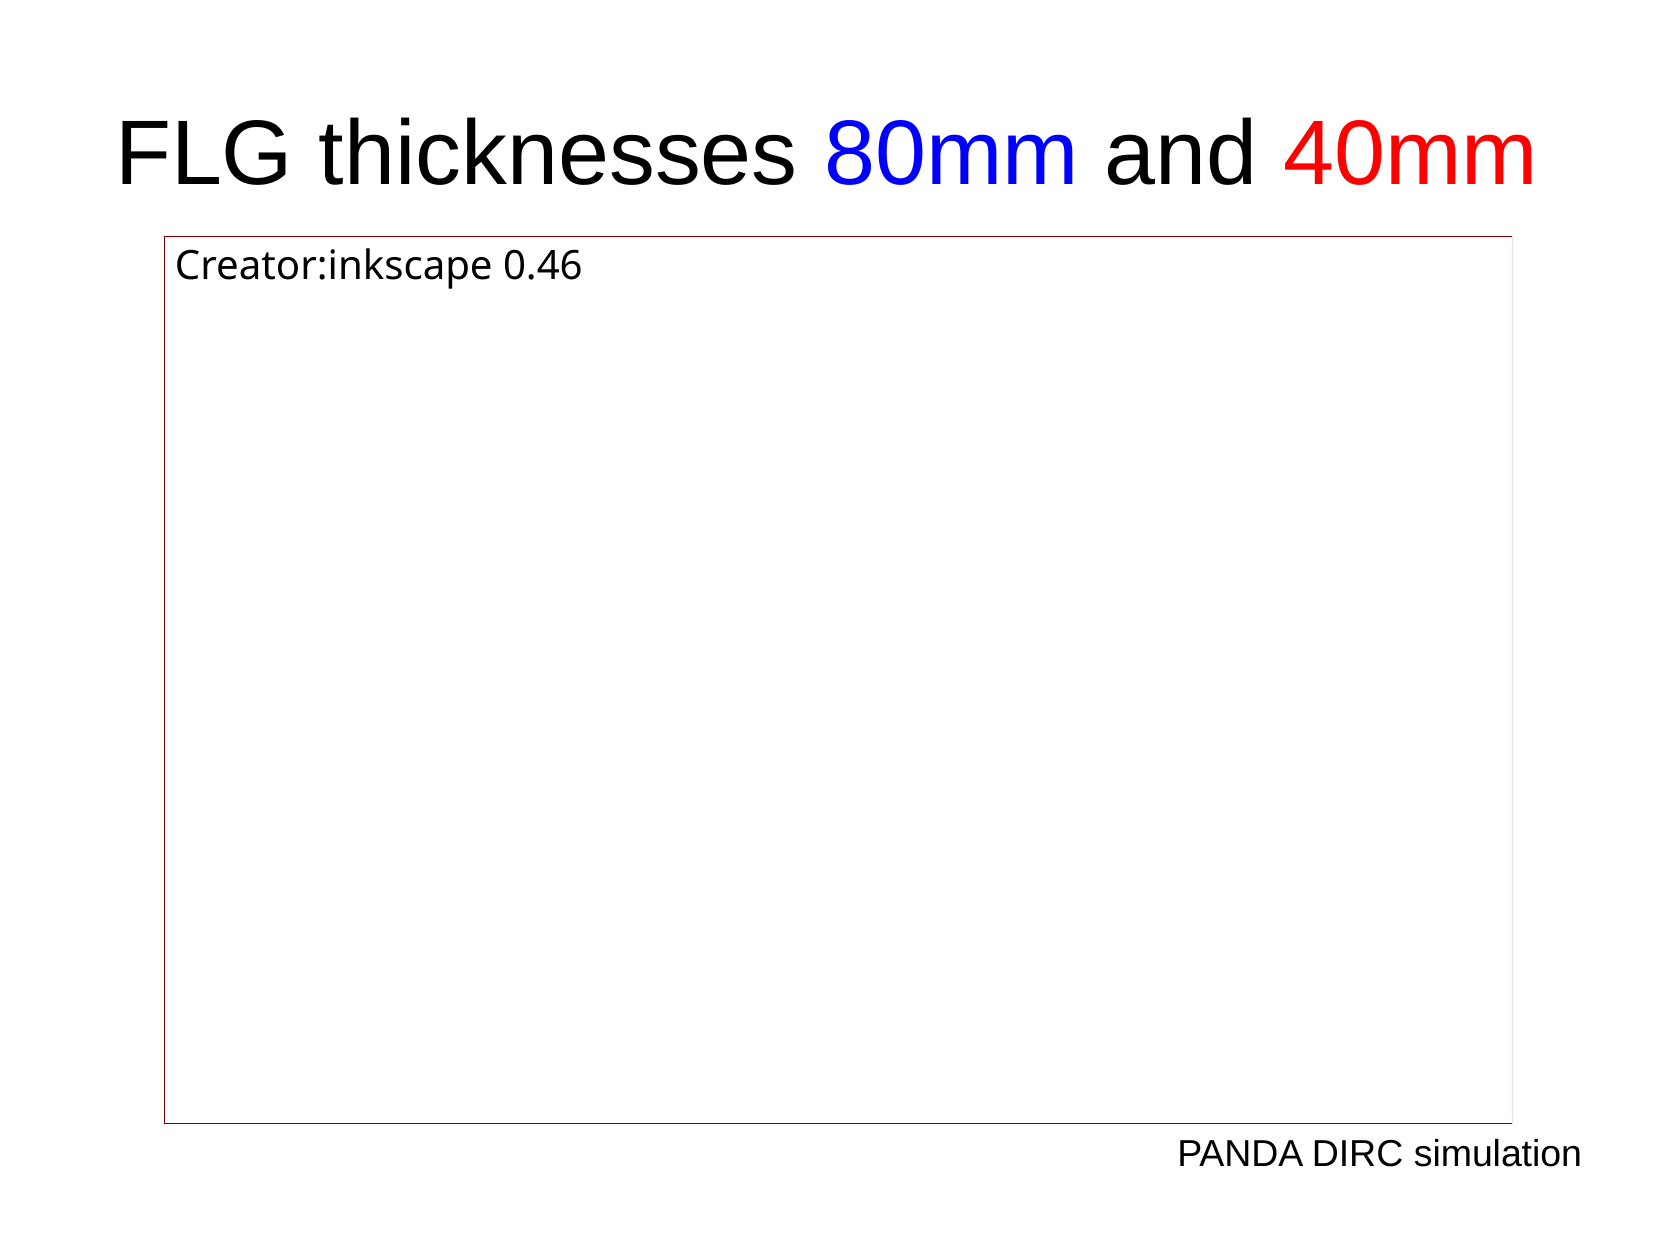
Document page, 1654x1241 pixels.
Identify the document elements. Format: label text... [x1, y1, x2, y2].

picture [162, 250, 1513, 1124]
title FLG thicknesses 80mm and 40mm [82, 56, 1571, 250]
text_box PANDA DIRC simulation [1162, 1125, 1598, 1187]
